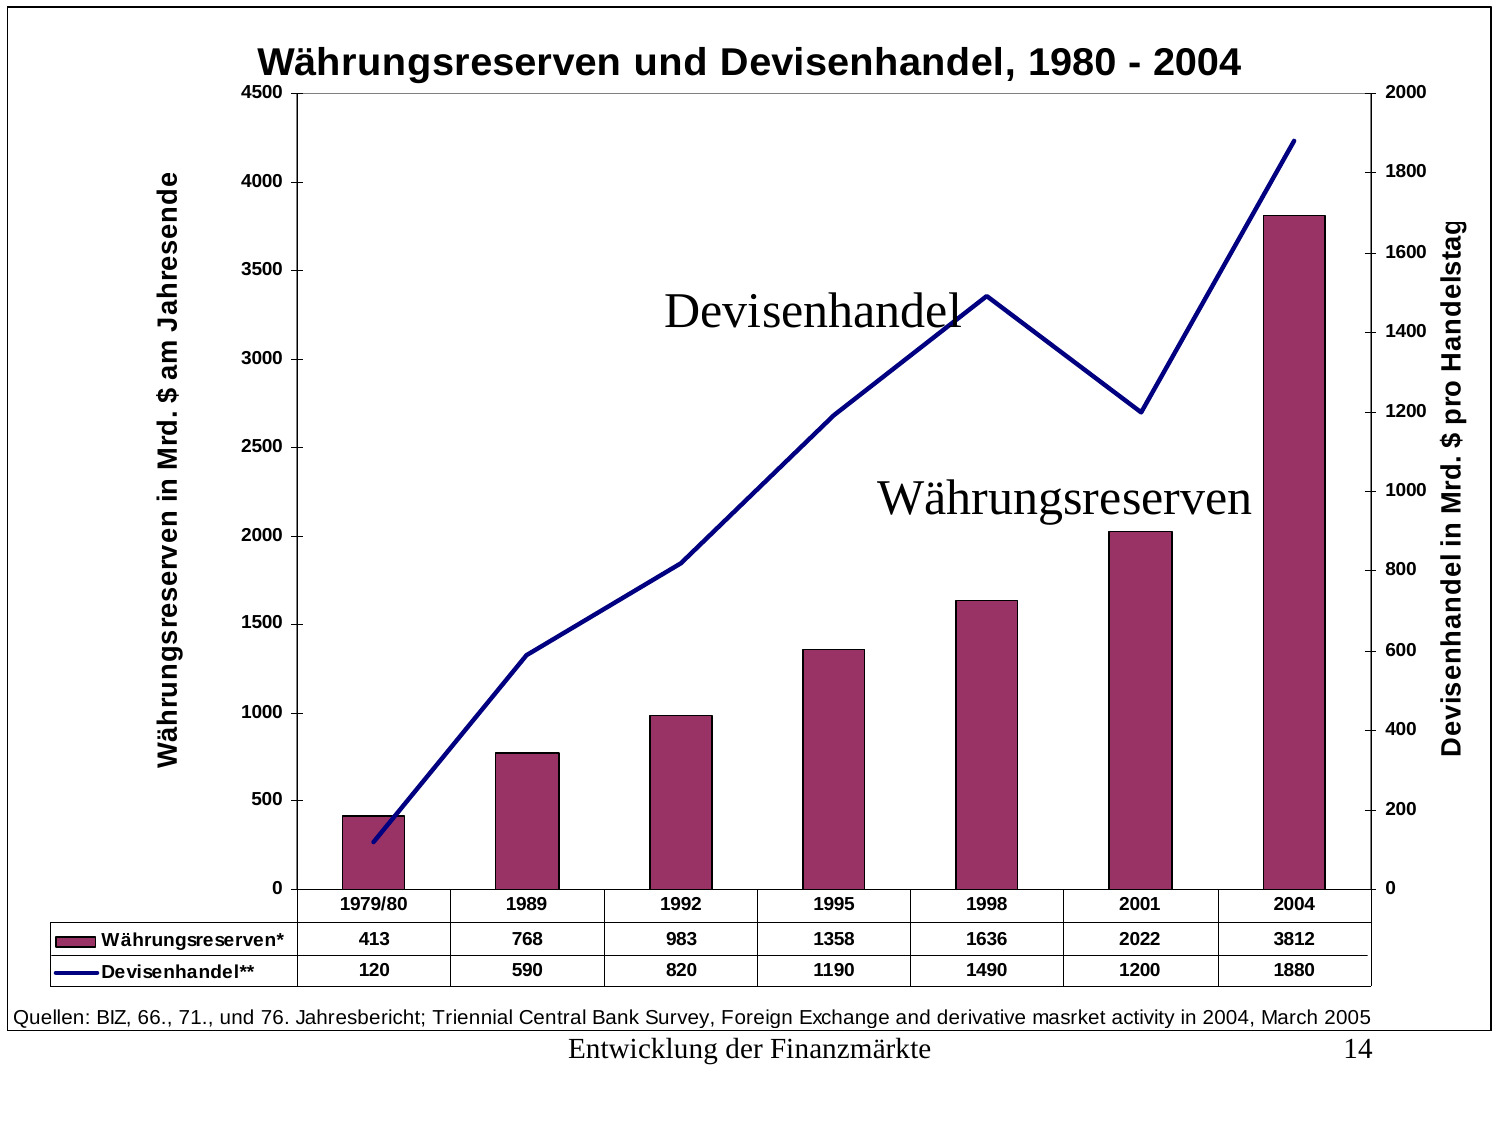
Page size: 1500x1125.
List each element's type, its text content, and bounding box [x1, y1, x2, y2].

chart [0, 0, 1500, 1038]
text_box Währungsreserven [862, 462, 1288, 534]
text_box Devisenhandel [650, 274, 1001, 346]
